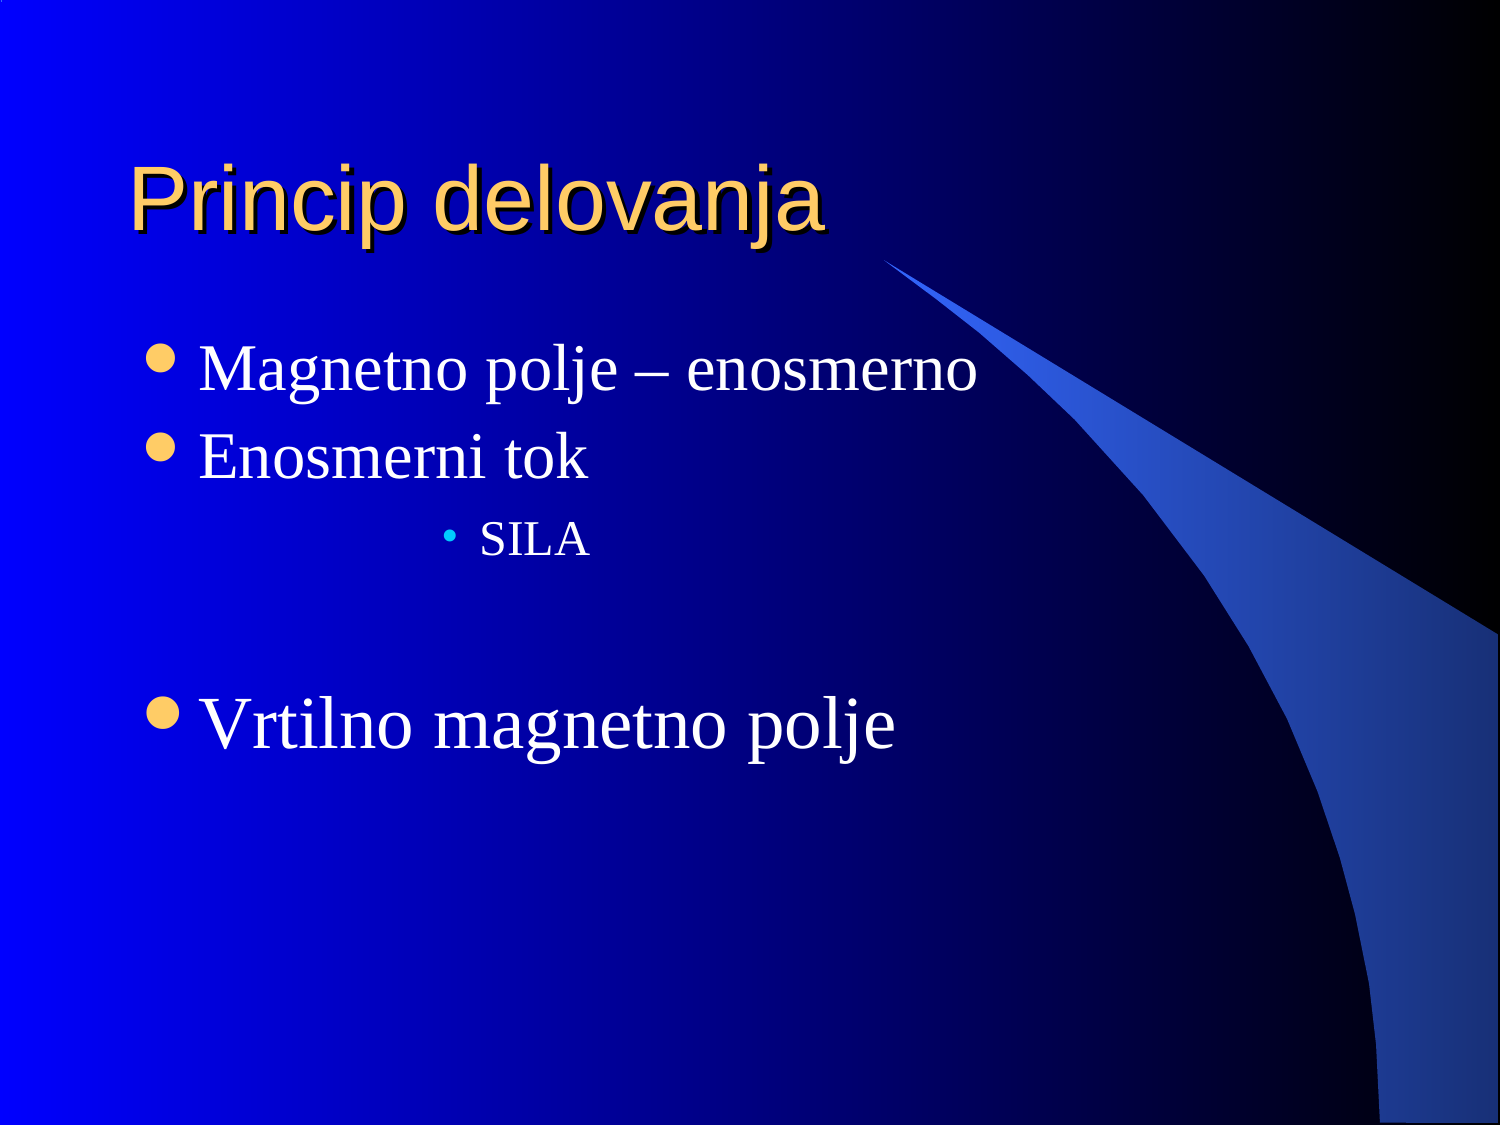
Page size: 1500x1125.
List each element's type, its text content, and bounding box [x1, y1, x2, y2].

list Magnetno polje – enosmerno Enosmerni tok SILA Vrtilno magnetno polje [111, 324, 1387, 1001]
title Princip delovanja [111, 99, 1438, 288]
